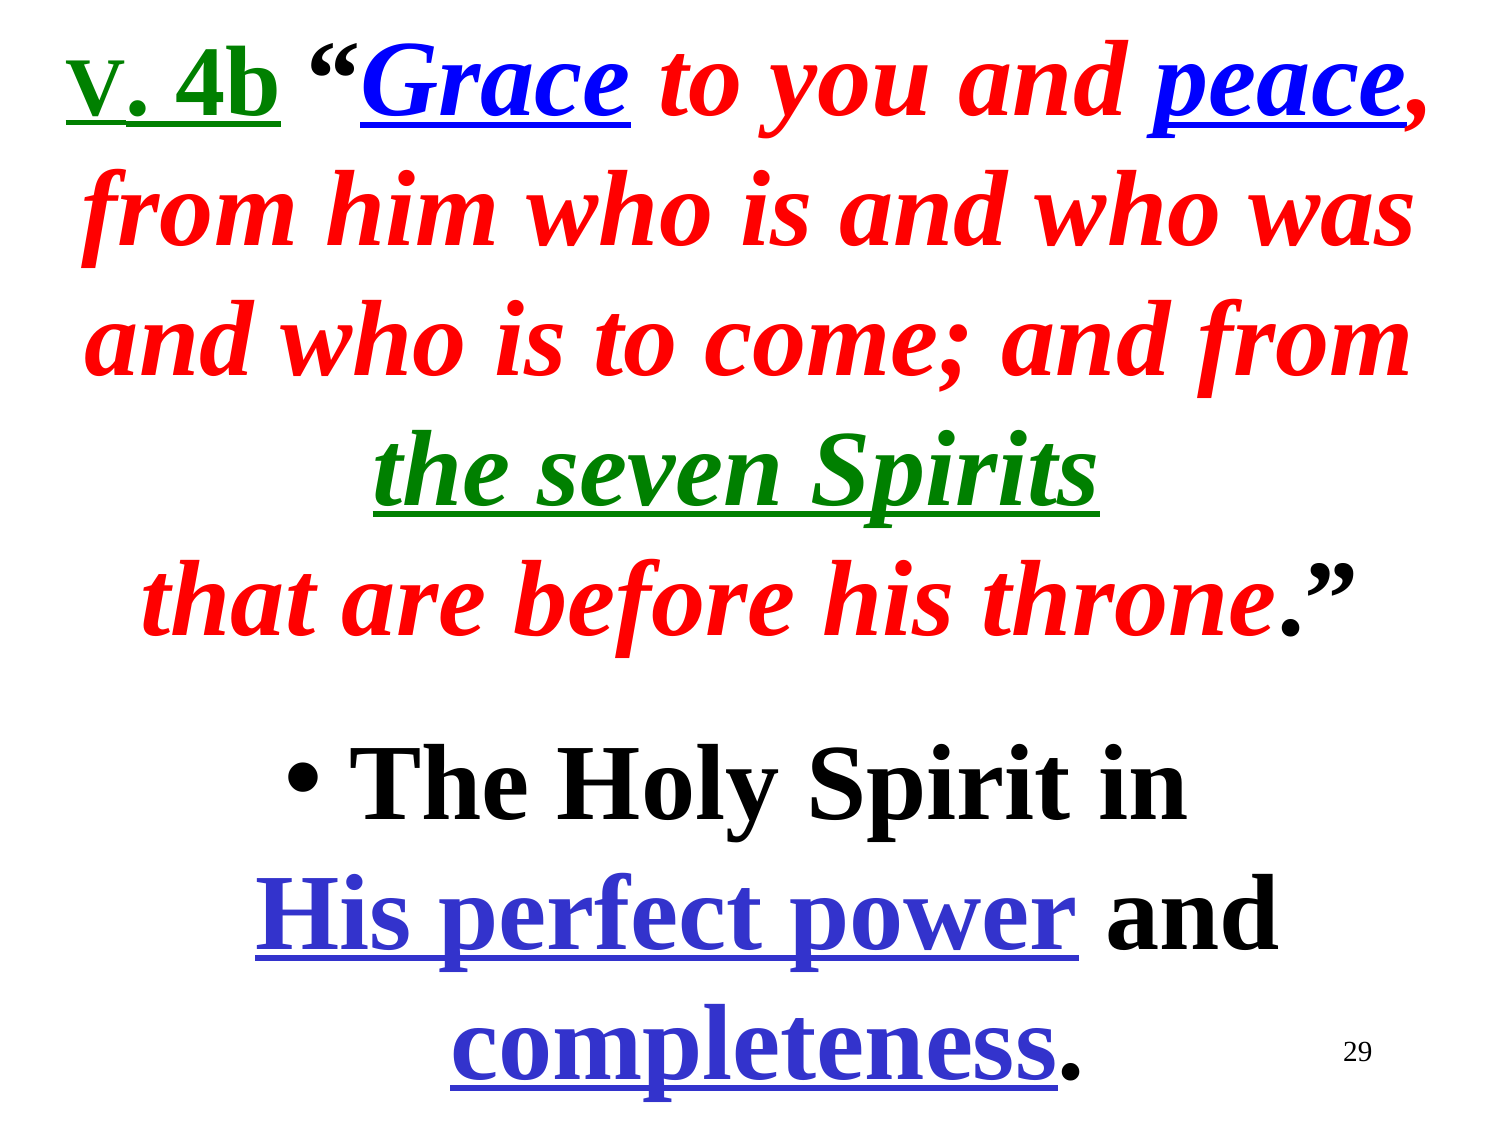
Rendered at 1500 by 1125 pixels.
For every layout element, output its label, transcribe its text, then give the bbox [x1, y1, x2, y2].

text_box V. 4b “Grace to you and peace, from him who is and who was and who is to come; and from the seven Spirits that are before his throne.” The Holy Spirit in His perfect power and completeness. [0, 0, 1500, 1125]
